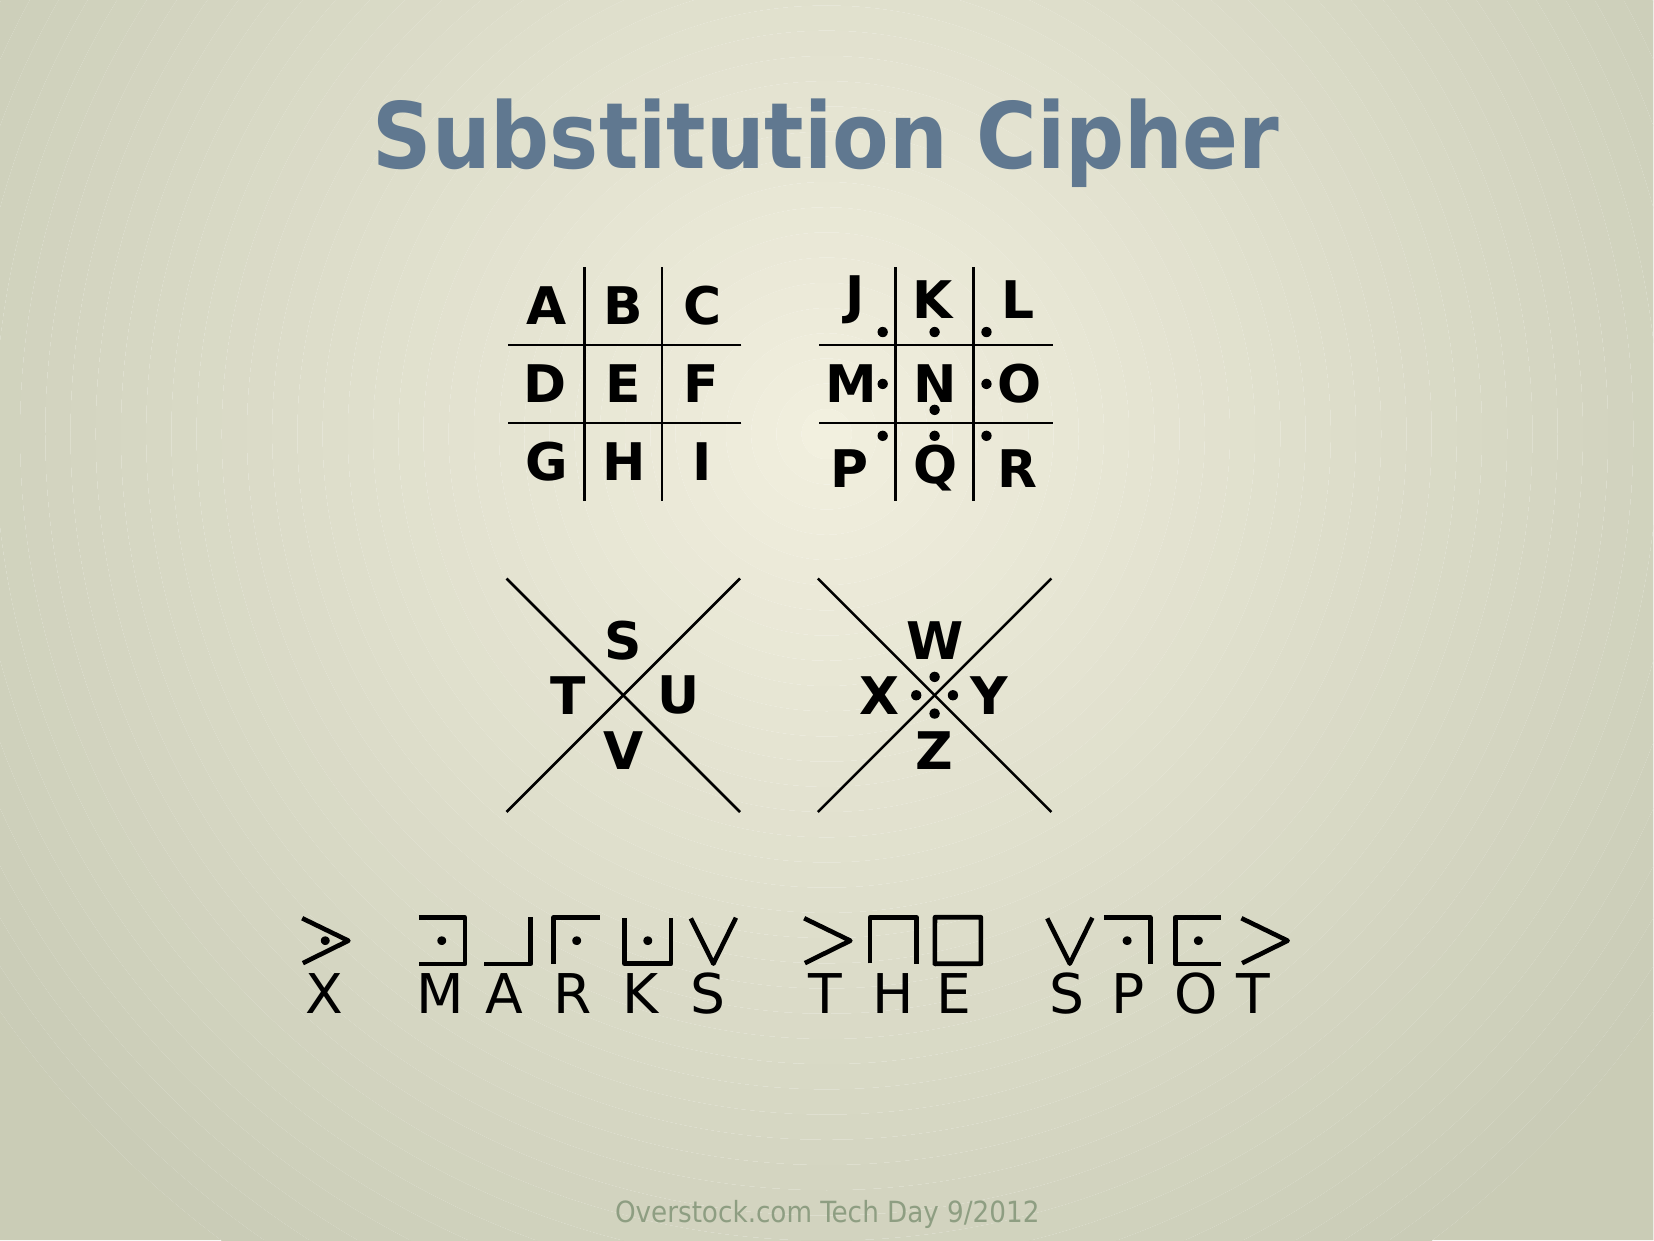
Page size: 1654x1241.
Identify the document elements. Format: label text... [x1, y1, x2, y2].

title Substitution Cipher [82, 49, 1571, 226]
picture [479, 239, 1080, 840]
picture [299, 914, 1290, 1023]
